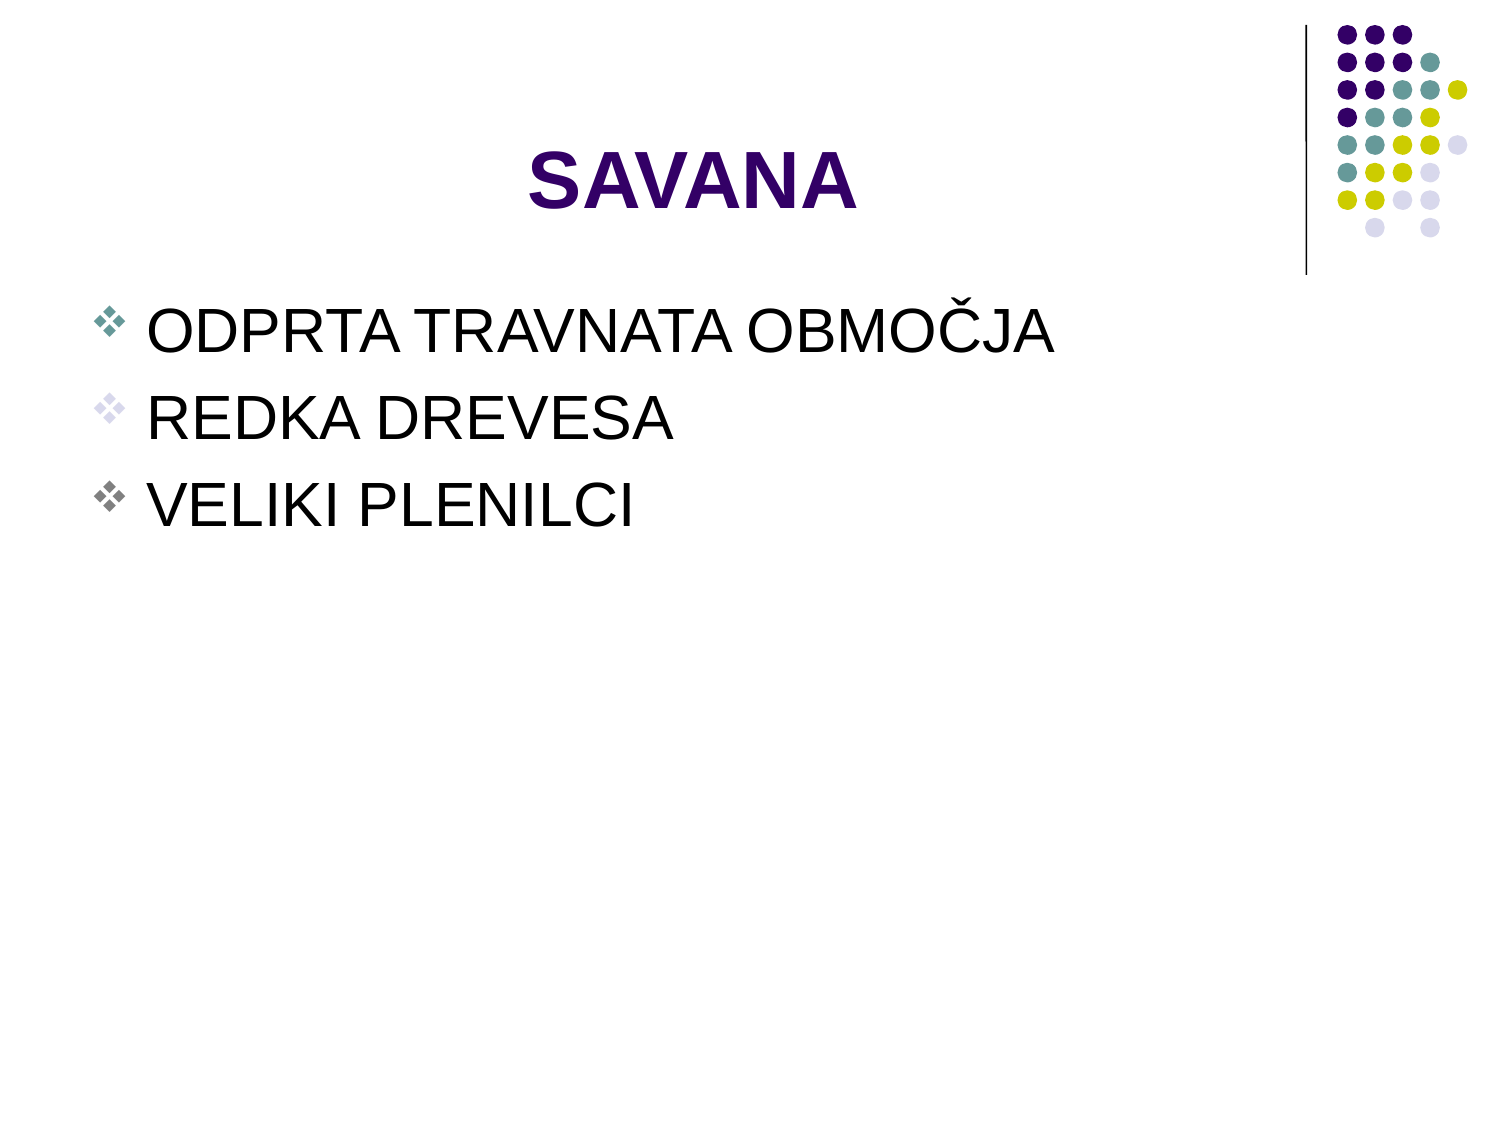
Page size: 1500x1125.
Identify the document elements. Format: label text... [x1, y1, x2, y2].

title SAVANA [75, 20, 1313, 233]
list ODPRTA TRAVNATA OBMOČJA REDKA DREVESA VELIKI PLENILCI [75, 282, 1425, 1006]
